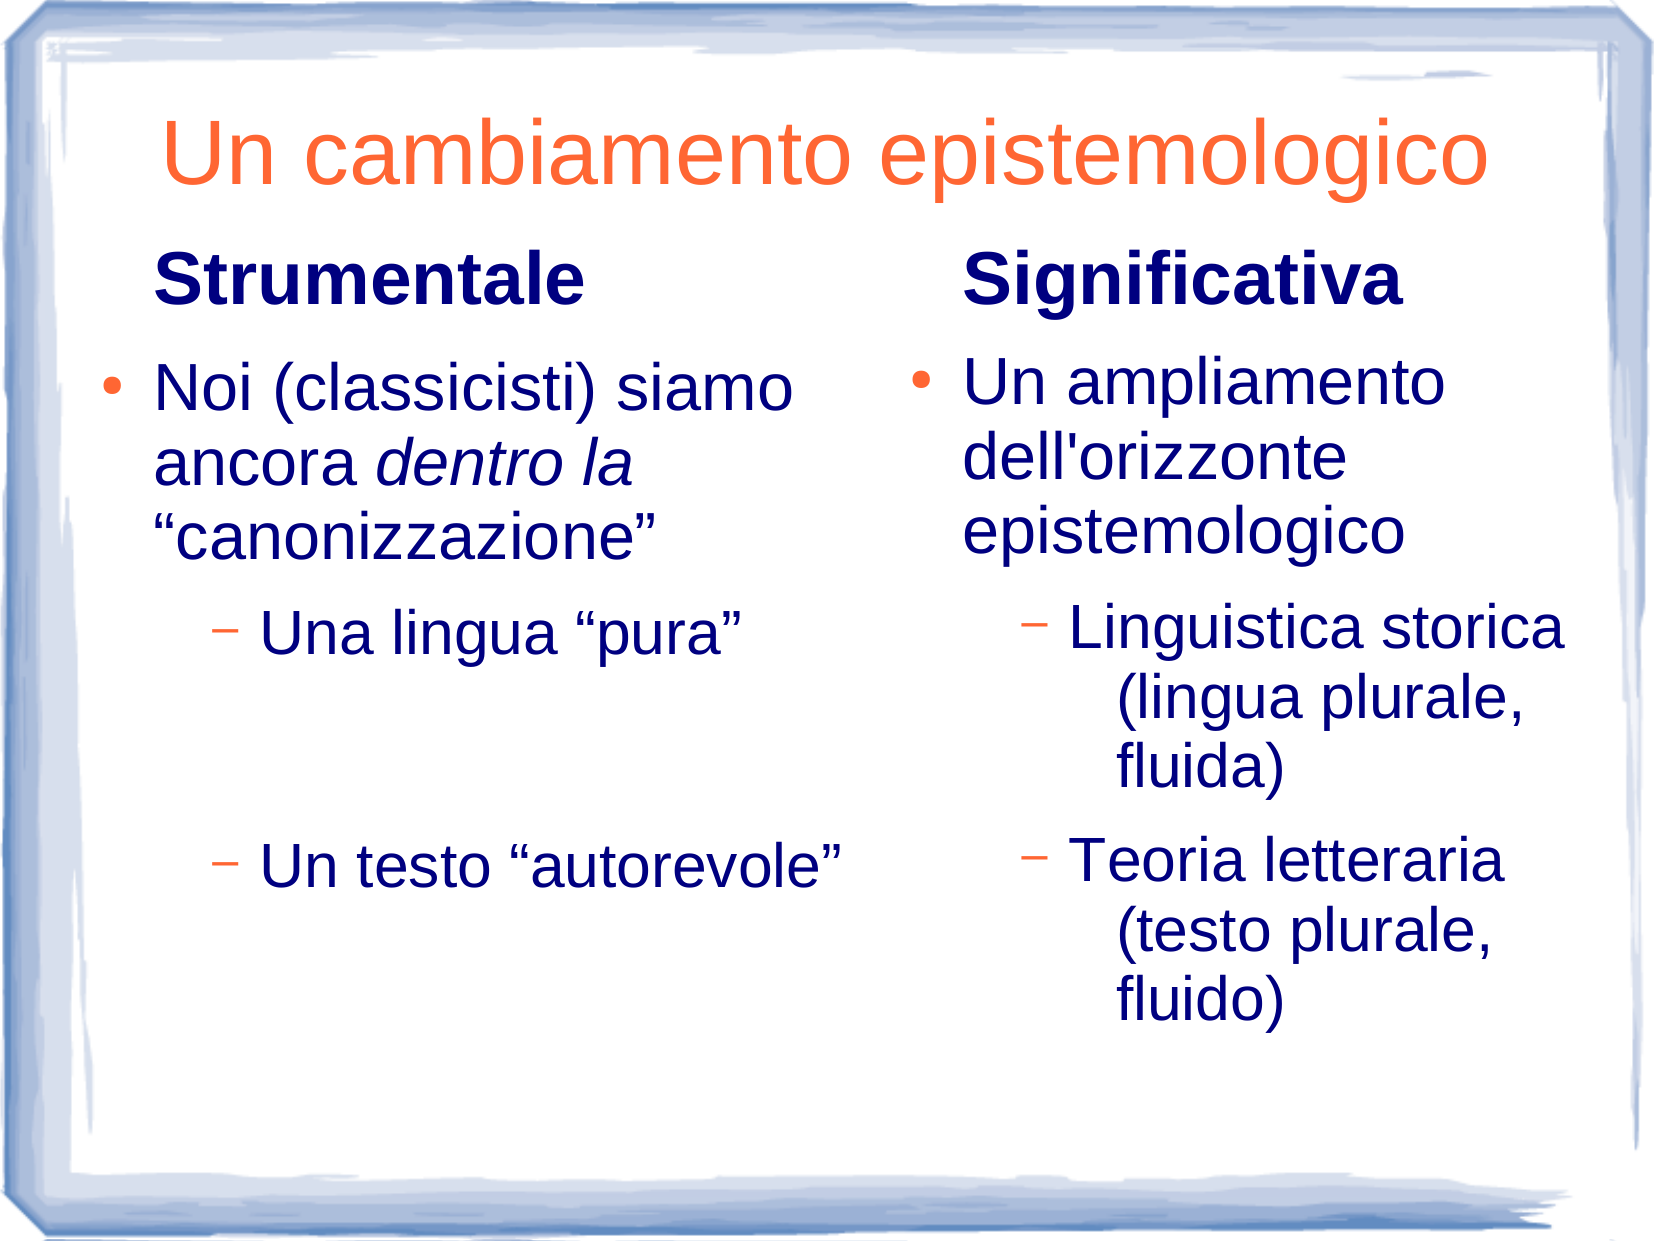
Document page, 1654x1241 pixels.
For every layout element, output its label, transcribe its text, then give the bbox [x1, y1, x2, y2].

title Un cambiamento epistemologico [82, 49, 1571, 236]
picture [0, 0, 1654, 1241]
list Strumentale Noi (classicisti) siamo ancora dentro la “canonizzazione” Una lingua “pura” Un testo “autorevole” [82, 236, 891, 956]
list Significativa Un ampliamento dell'orizzonte epistemologico Linguistica storica (lingua plurale, fluida) Teoria letteraria (testo plurale, fluido) [891, 236, 1619, 1034]
